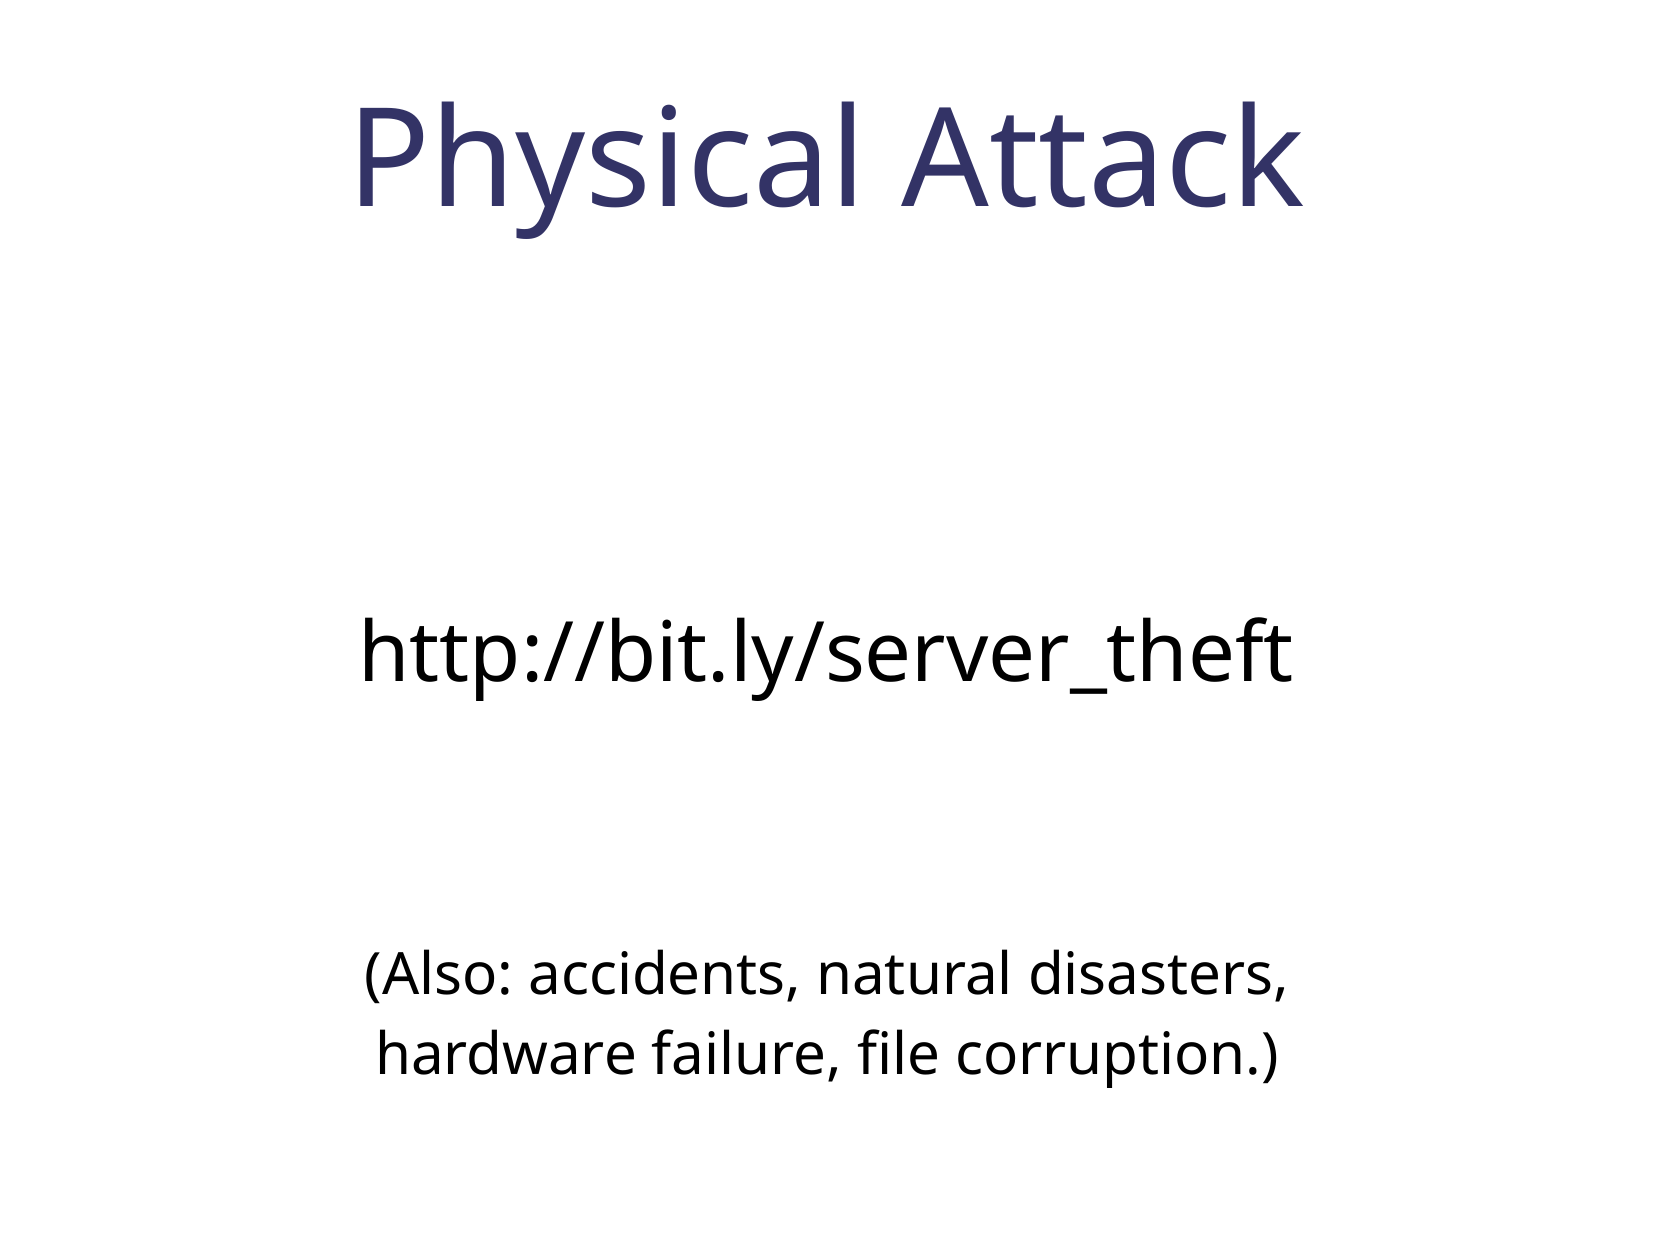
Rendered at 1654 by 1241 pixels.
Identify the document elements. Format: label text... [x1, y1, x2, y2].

subtitle http://bit.ly/server_theft (Also: accidents, natural disasters, hardware failure, file corruption.) [82, 592, 1571, 1094]
title Physical Attack [82, 56, 1571, 250]
